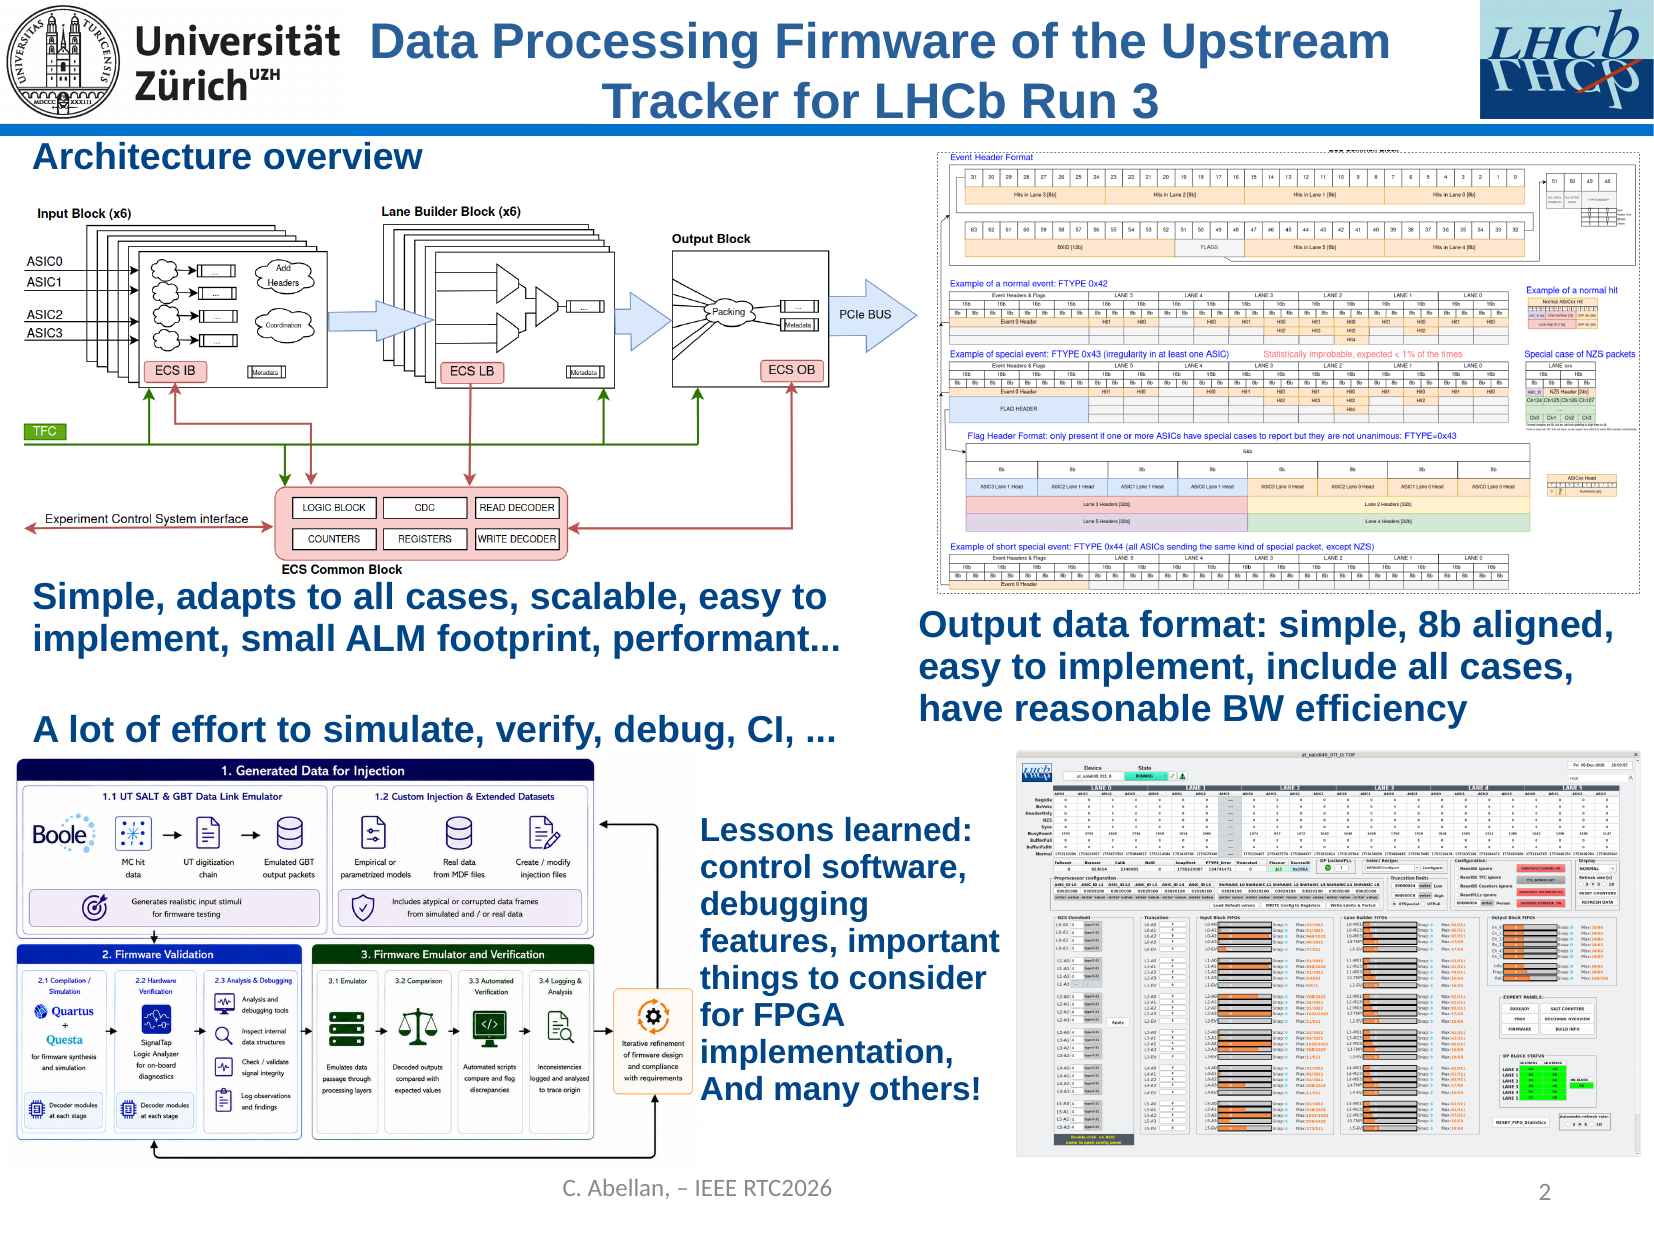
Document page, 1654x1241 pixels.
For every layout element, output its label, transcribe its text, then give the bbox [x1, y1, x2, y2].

picture [1480, 0, 1654, 119]
text_box 2 [1523, 1157, 1644, 1224]
text_box Architecture overview [0, 141, 461, 172]
picture [933, 150, 1642, 596]
picture [11, 755, 700, 1167]
picture [0, 1, 347, 123]
text_box A lot of effort to simulate, verify, debug, CI, ... [17, 667, 886, 792]
picture [1015, 749, 1642, 1158]
text_box Lessons learned: control software, debugging features, important things to consider for FPGA implementation, And many others! [685, 773, 1016, 1146]
picture [14, 200, 922, 579]
title Data Processing Firmware of the Upstream Tracker for LHCb Run 3 [354, 1, 1477, 107]
text_box Simple, adapts to all cases, scalable, easy to implement, small ALM footprint, performant... [17, 555, 886, 667]
text_box Output data format: simple, 8b aligned, easy to implement, include all cases, have reasonable BW efficiency [903, 596, 1654, 721]
